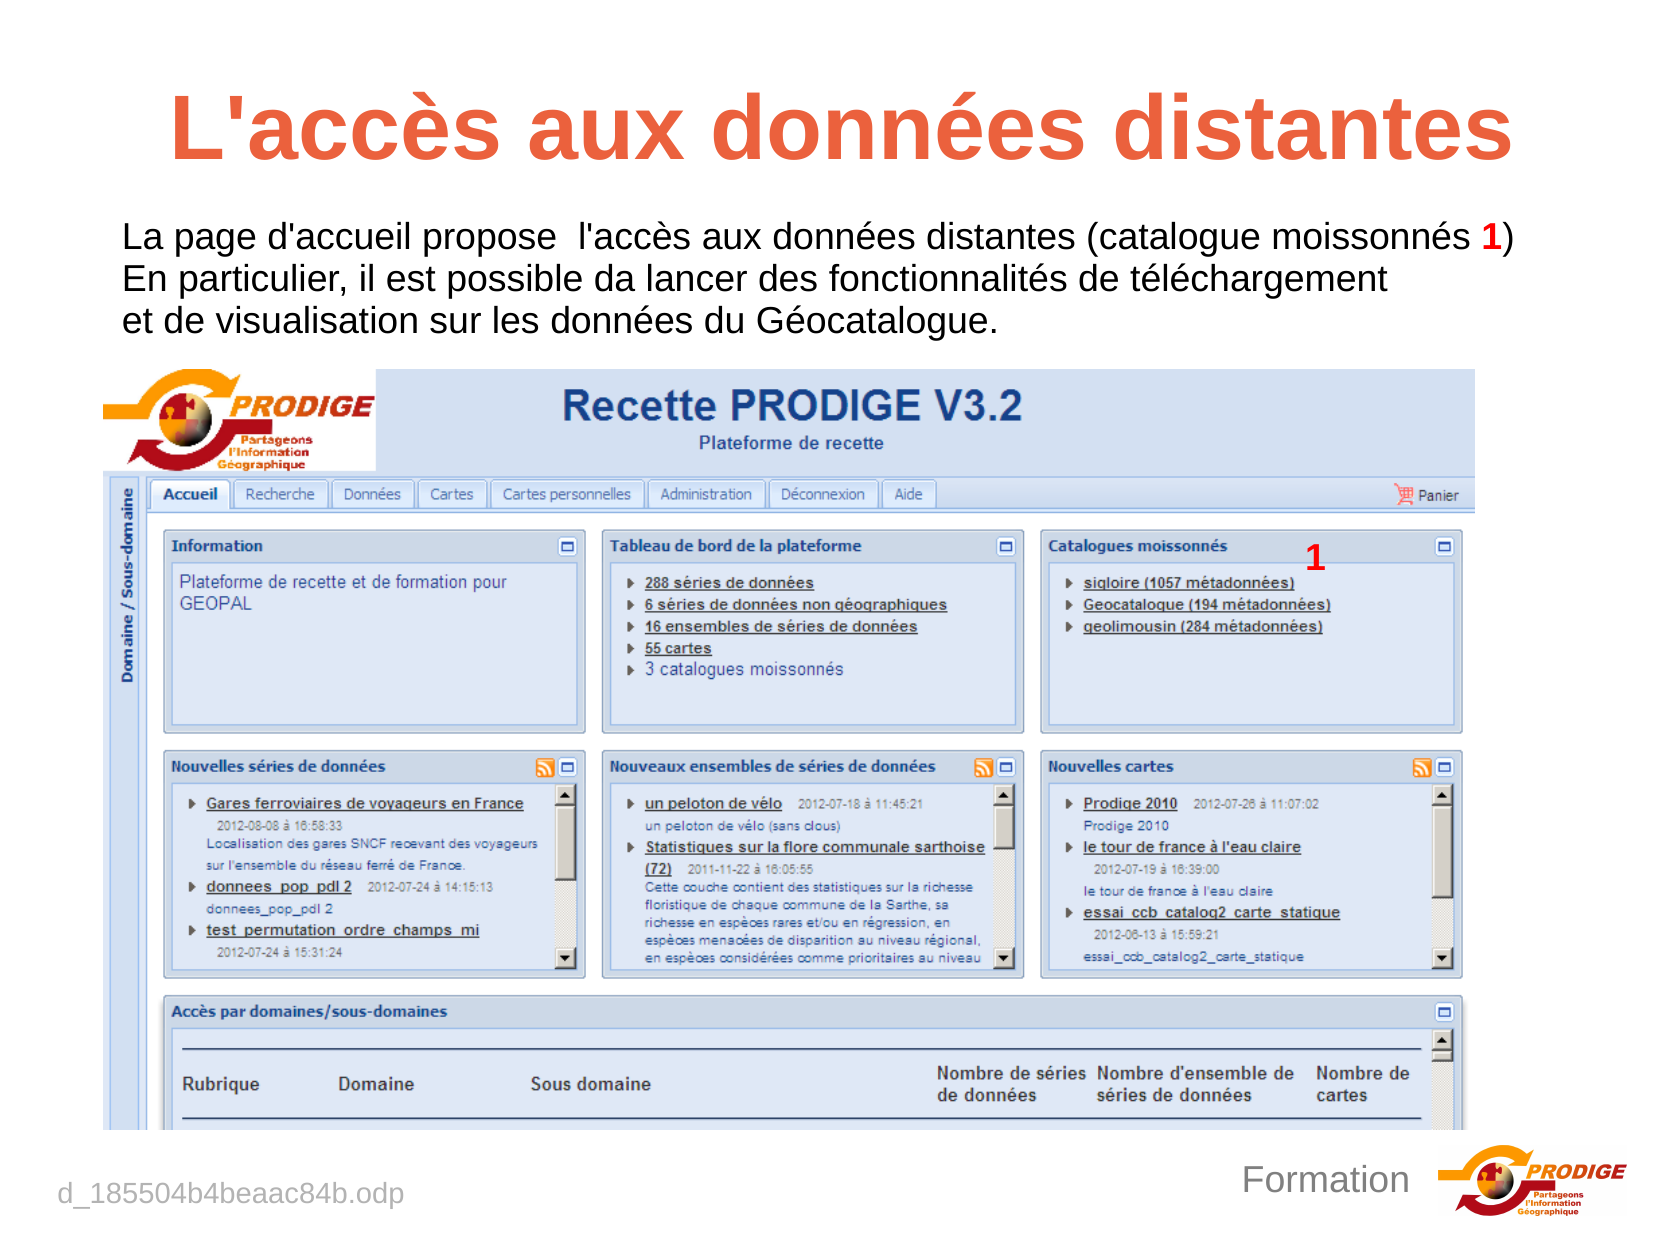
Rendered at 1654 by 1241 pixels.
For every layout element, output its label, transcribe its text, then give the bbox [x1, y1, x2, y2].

text_box La page d'accueil propose l'accès aux données distantes (catalogue moissonnés 1) En particulier, il est possible da lancer des fonctionnalités de téléchargement et de visualisation sur les données du Géocatalogue. [107, 208, 1530, 351]
text_box 1 [1290, 529, 1425, 588]
list [179, 351, 1509, 1121]
title L'accès aux données distantes [82, 49, 1571, 208]
picture [1438, 1145, 1627, 1216]
picture [103, 369, 1475, 1130]
